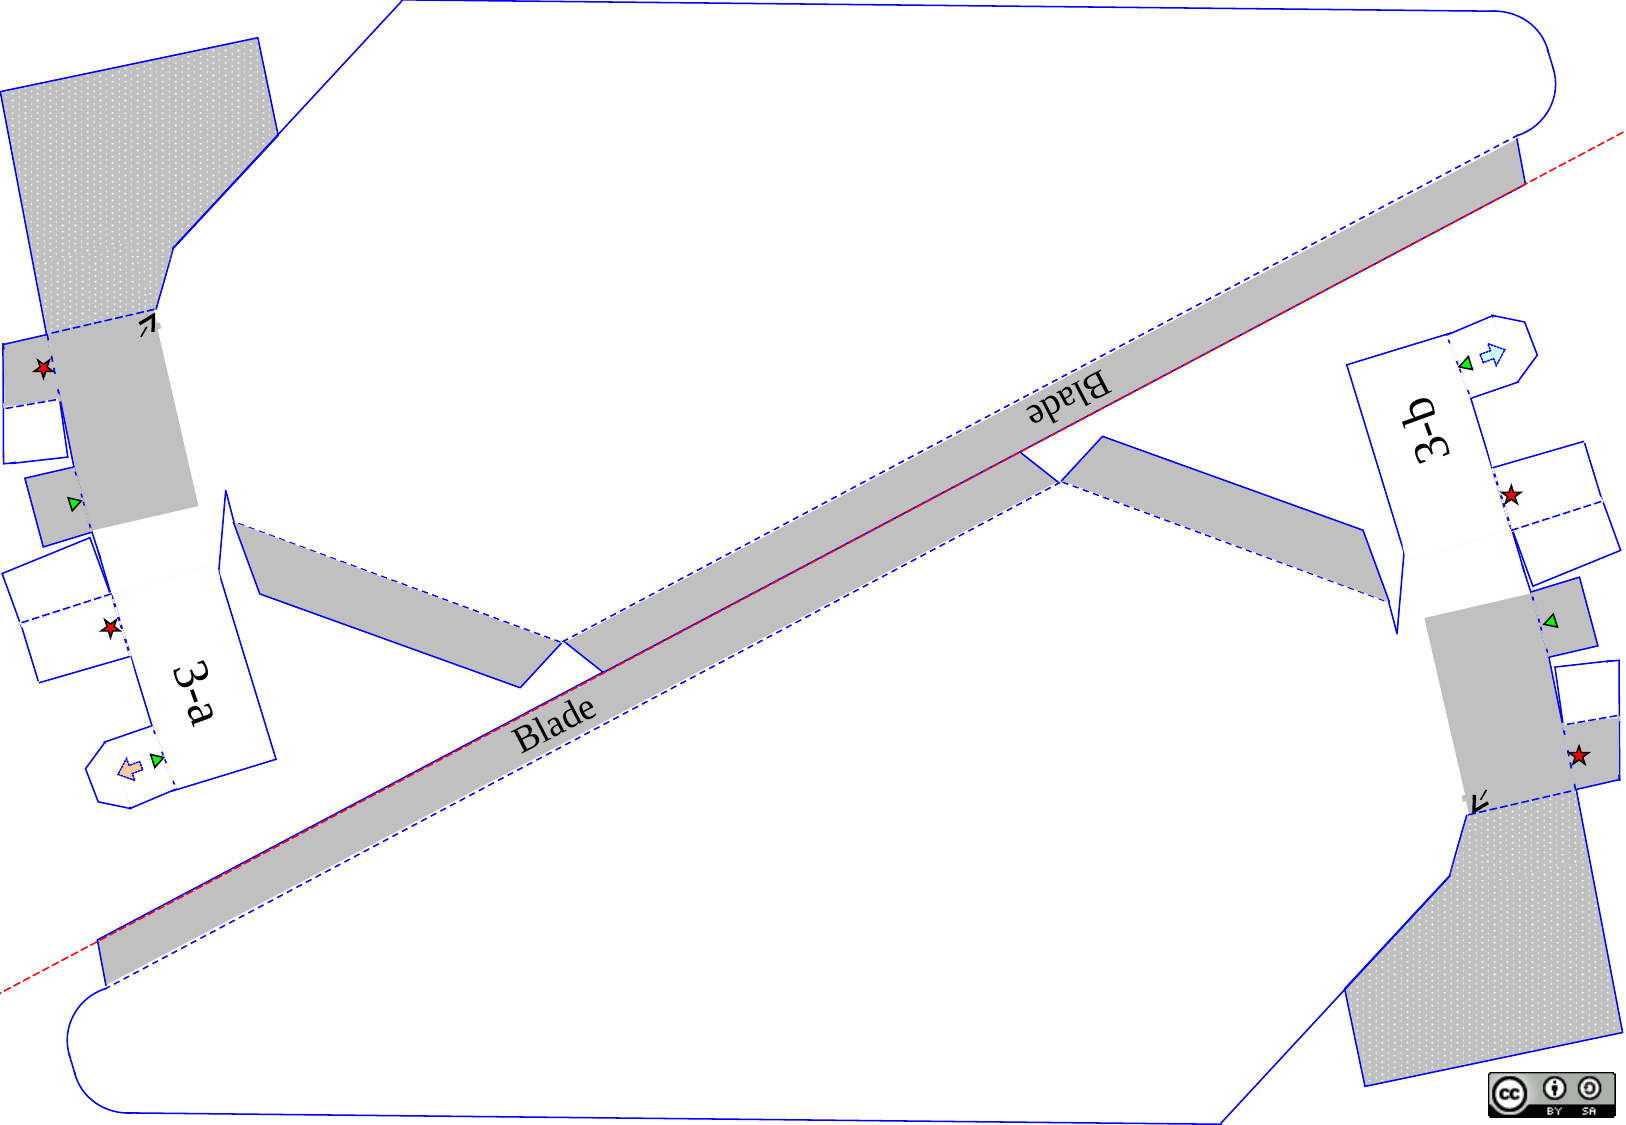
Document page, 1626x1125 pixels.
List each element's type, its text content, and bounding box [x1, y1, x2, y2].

text_box [1554, 660, 1620, 724]
text_box [1225, 134, 1526, 331]
text_box 3-a [142, 612, 262, 772]
text_box [1466, 801, 1472, 813]
text_box 3-b [1361, 352, 1481, 512]
text_box [143, 320, 151, 325]
text_box [2, 537, 110, 621]
text_box [3, 400, 68, 464]
text_box [1345, 577, 1623, 1087]
text_box [204, 436, 1419, 688]
text_box Blade [371, 617, 735, 836]
text_box [1346, 315, 1601, 556]
text_box [22, 568, 277, 809]
text_box [97, 792, 398, 990]
text_box Blade [888, 288, 1252, 518]
picture [1488, 1072, 1616, 1118]
text_box [1513, 503, 1621, 587]
text_box [0, 37, 278, 547]
